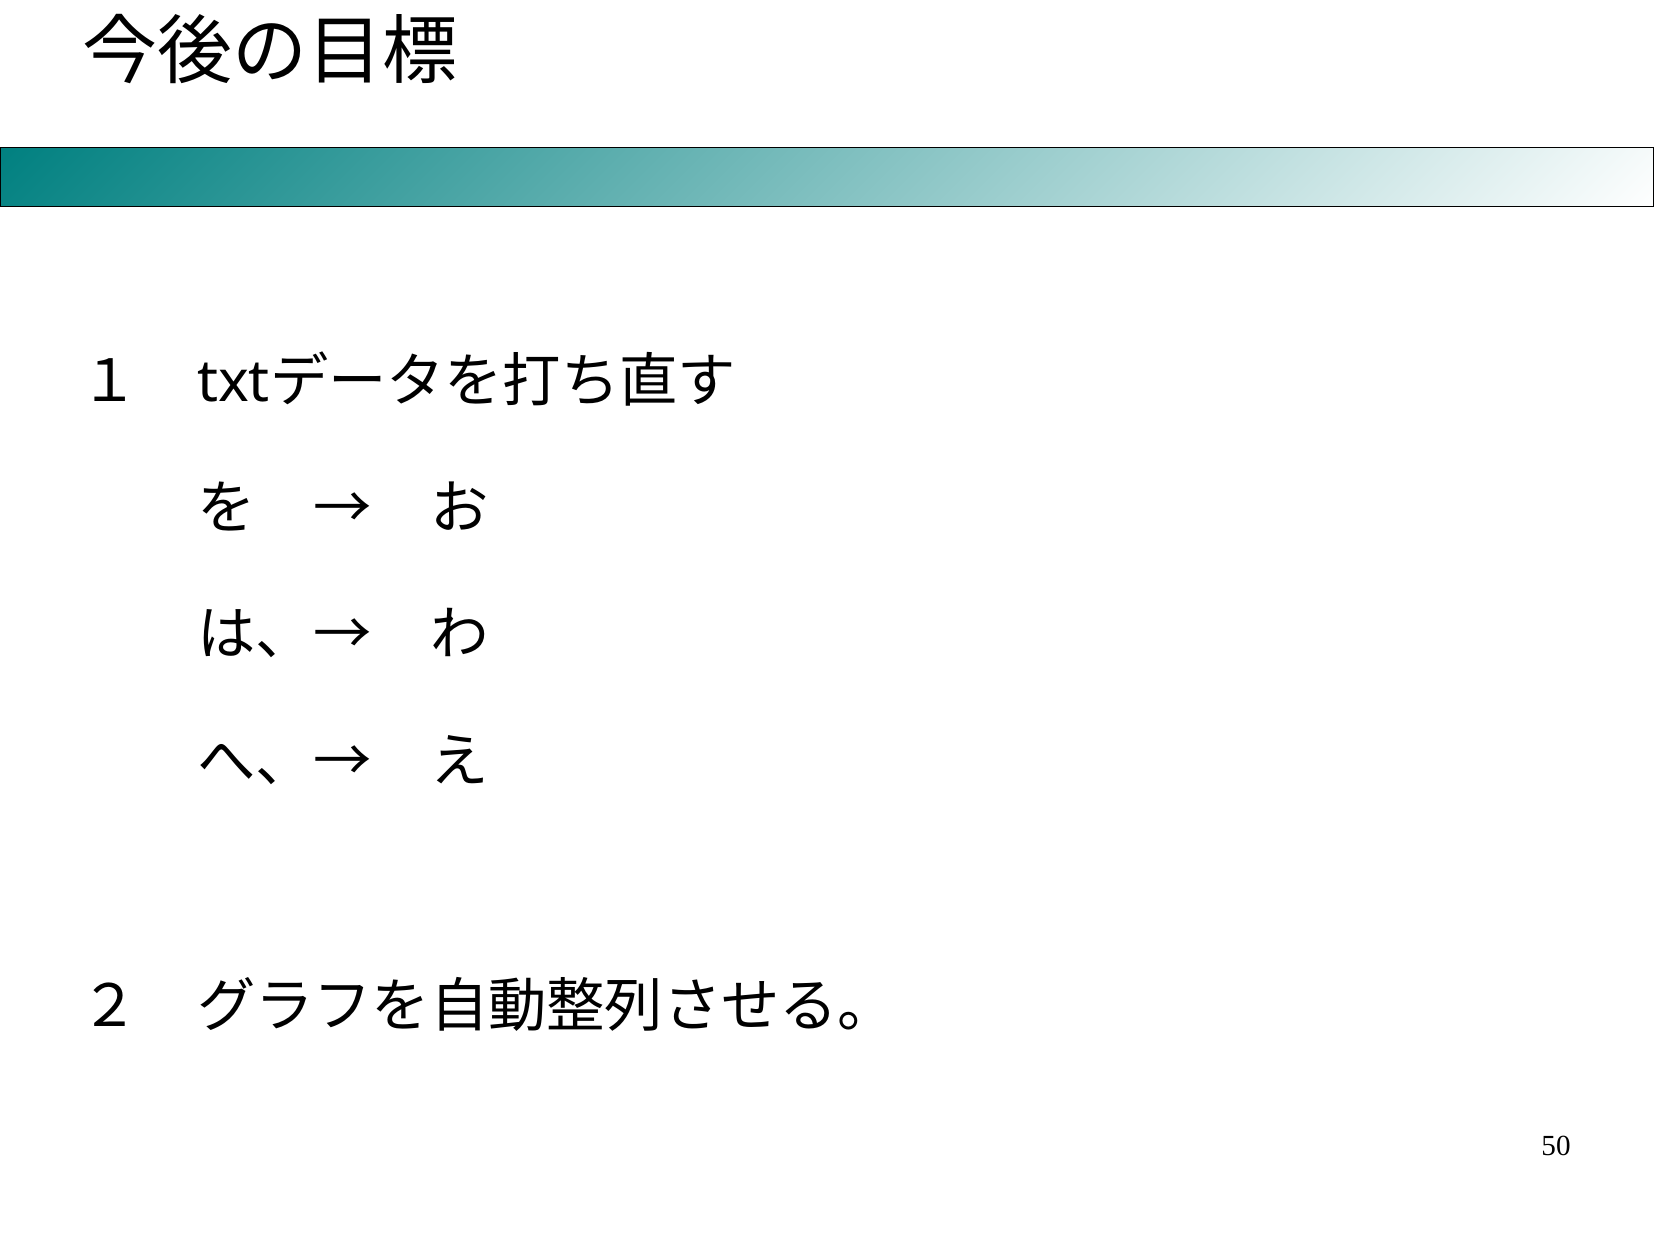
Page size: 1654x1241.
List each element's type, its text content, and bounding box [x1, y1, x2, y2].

title 今後の目標 [82, 17, 1571, 180]
text_box １ txtデータを打ち直す を → お は、→ わ へ、→ え ２ グラフを自動整列させる。 [65, 284, 1625, 833]
